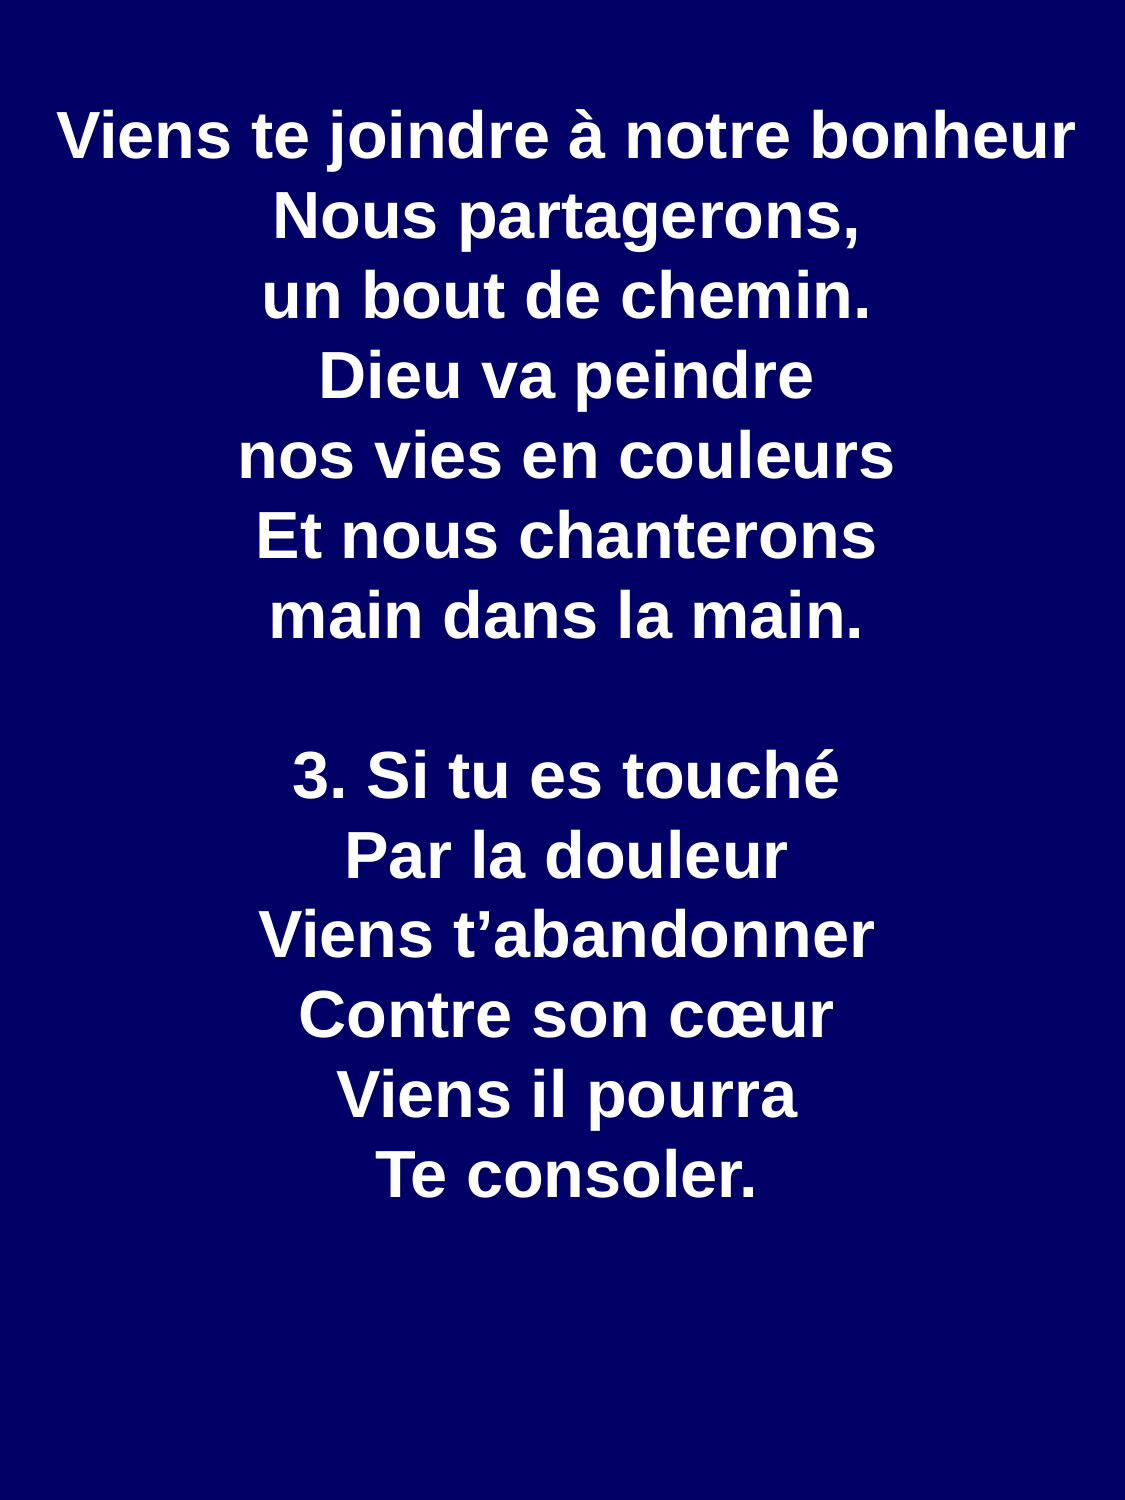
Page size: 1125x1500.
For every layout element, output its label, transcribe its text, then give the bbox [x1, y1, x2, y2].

text_box Viens te joindre à notre bonheur Nous partagerons, un bout de chemin. Dieu va peindre nos vies en couleurs Et nous chanterons main dans la main. 3. Si tu es touché Par la douleur Viens t’abandonner Contre son cœur Viens il pourra Te consoler. [23, 39, 1111, 1253]
